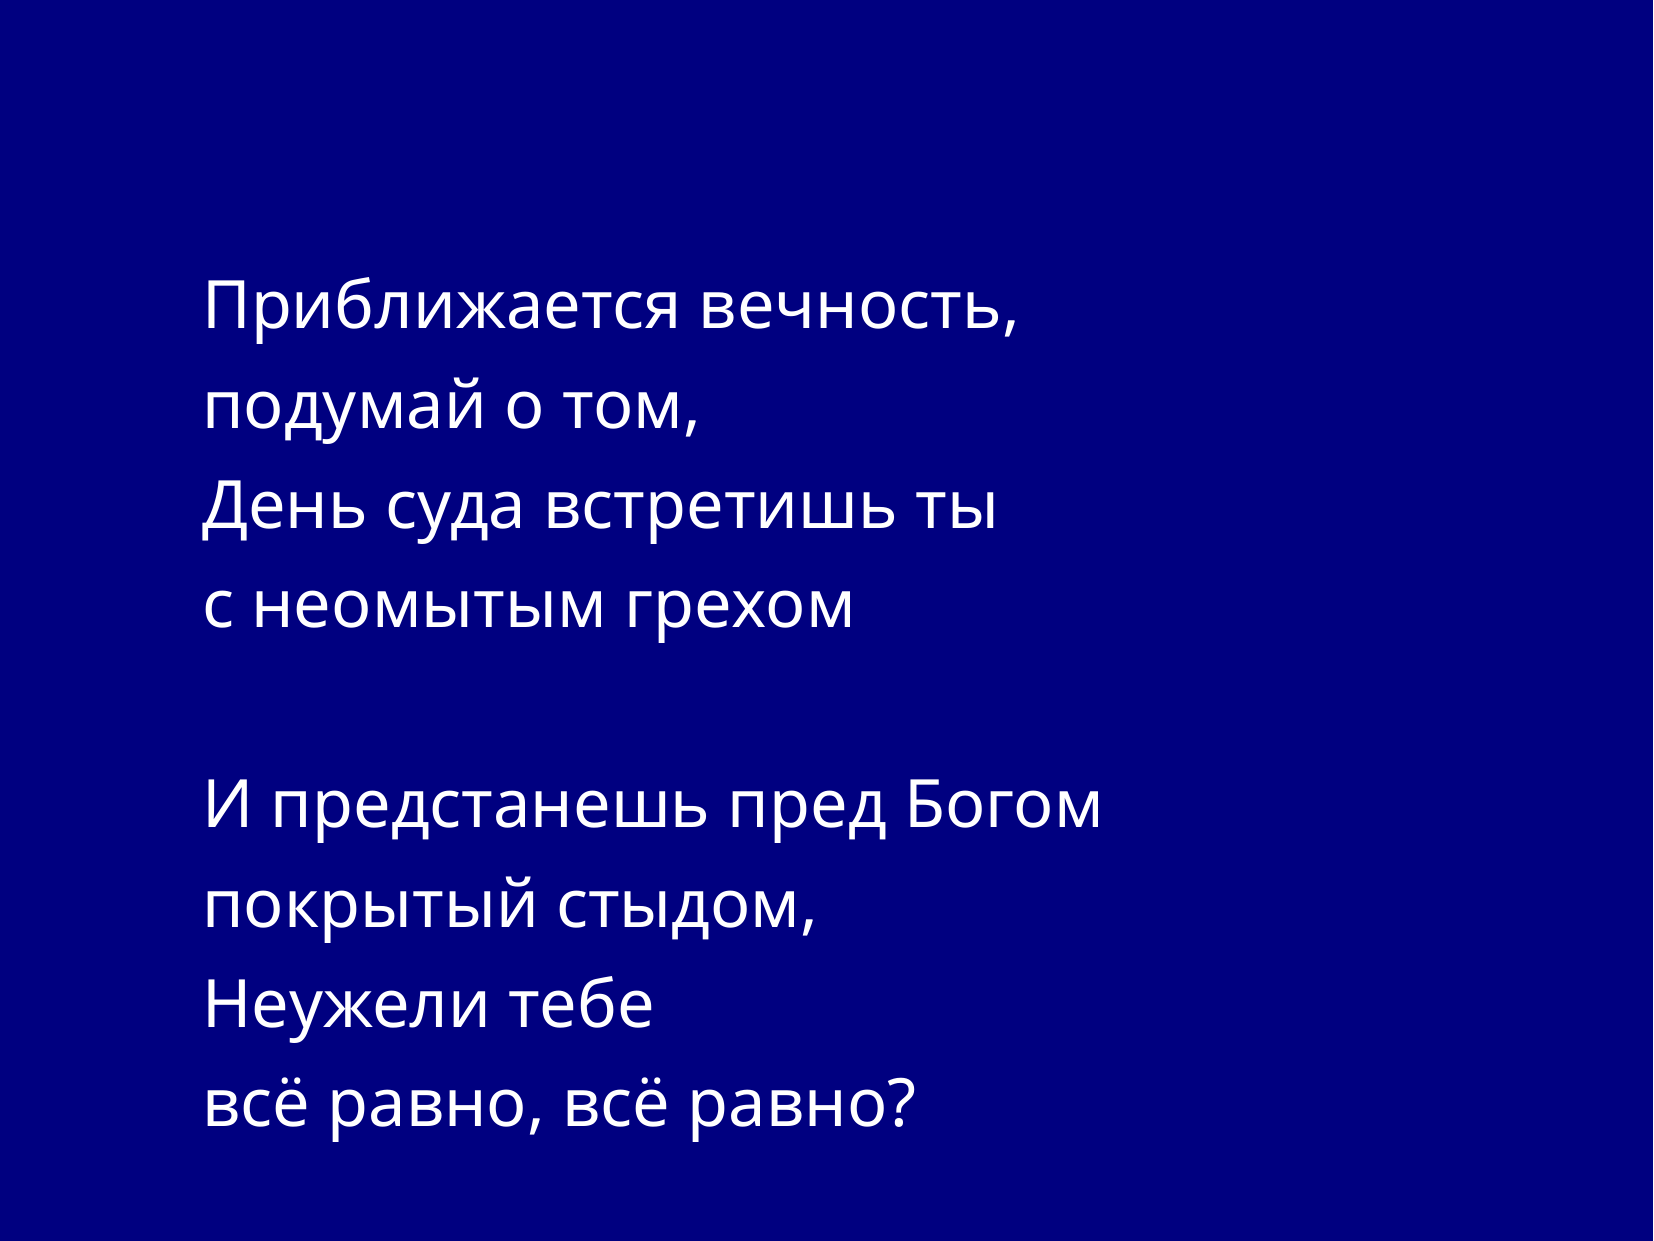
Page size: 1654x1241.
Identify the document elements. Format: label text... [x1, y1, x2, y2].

text_box Приближается вечность, подумай о том, День суда встретишь ты с неомытым грехом И предстанешь пред Богом покрытый стыдом, Неужели тебе всё равно, всё равно? [75, 150, 1576, 1163]
